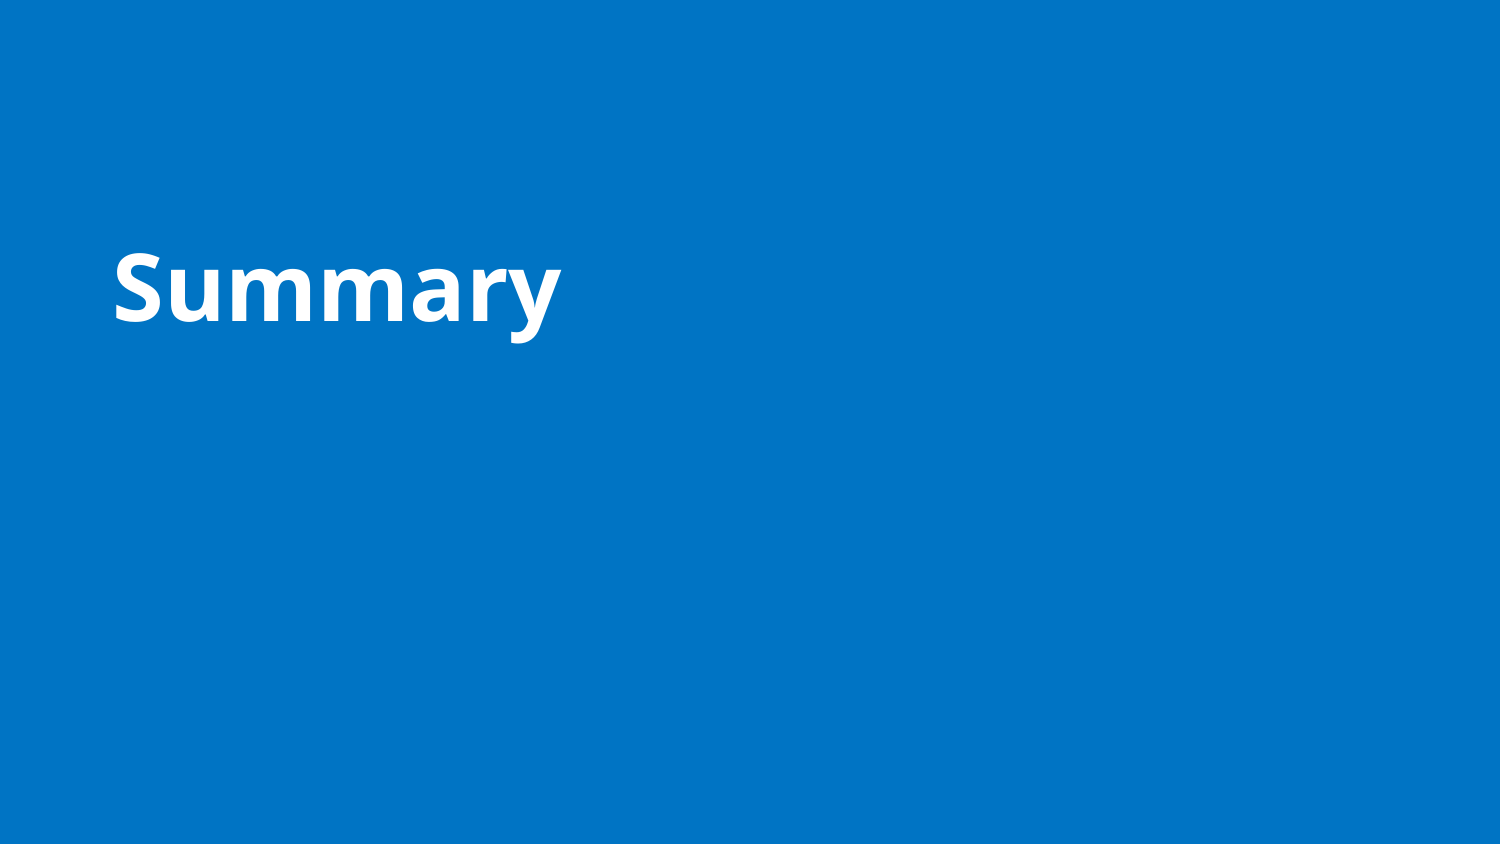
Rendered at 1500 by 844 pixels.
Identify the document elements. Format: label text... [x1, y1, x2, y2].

title Summary [112, 240, 1375, 401]
